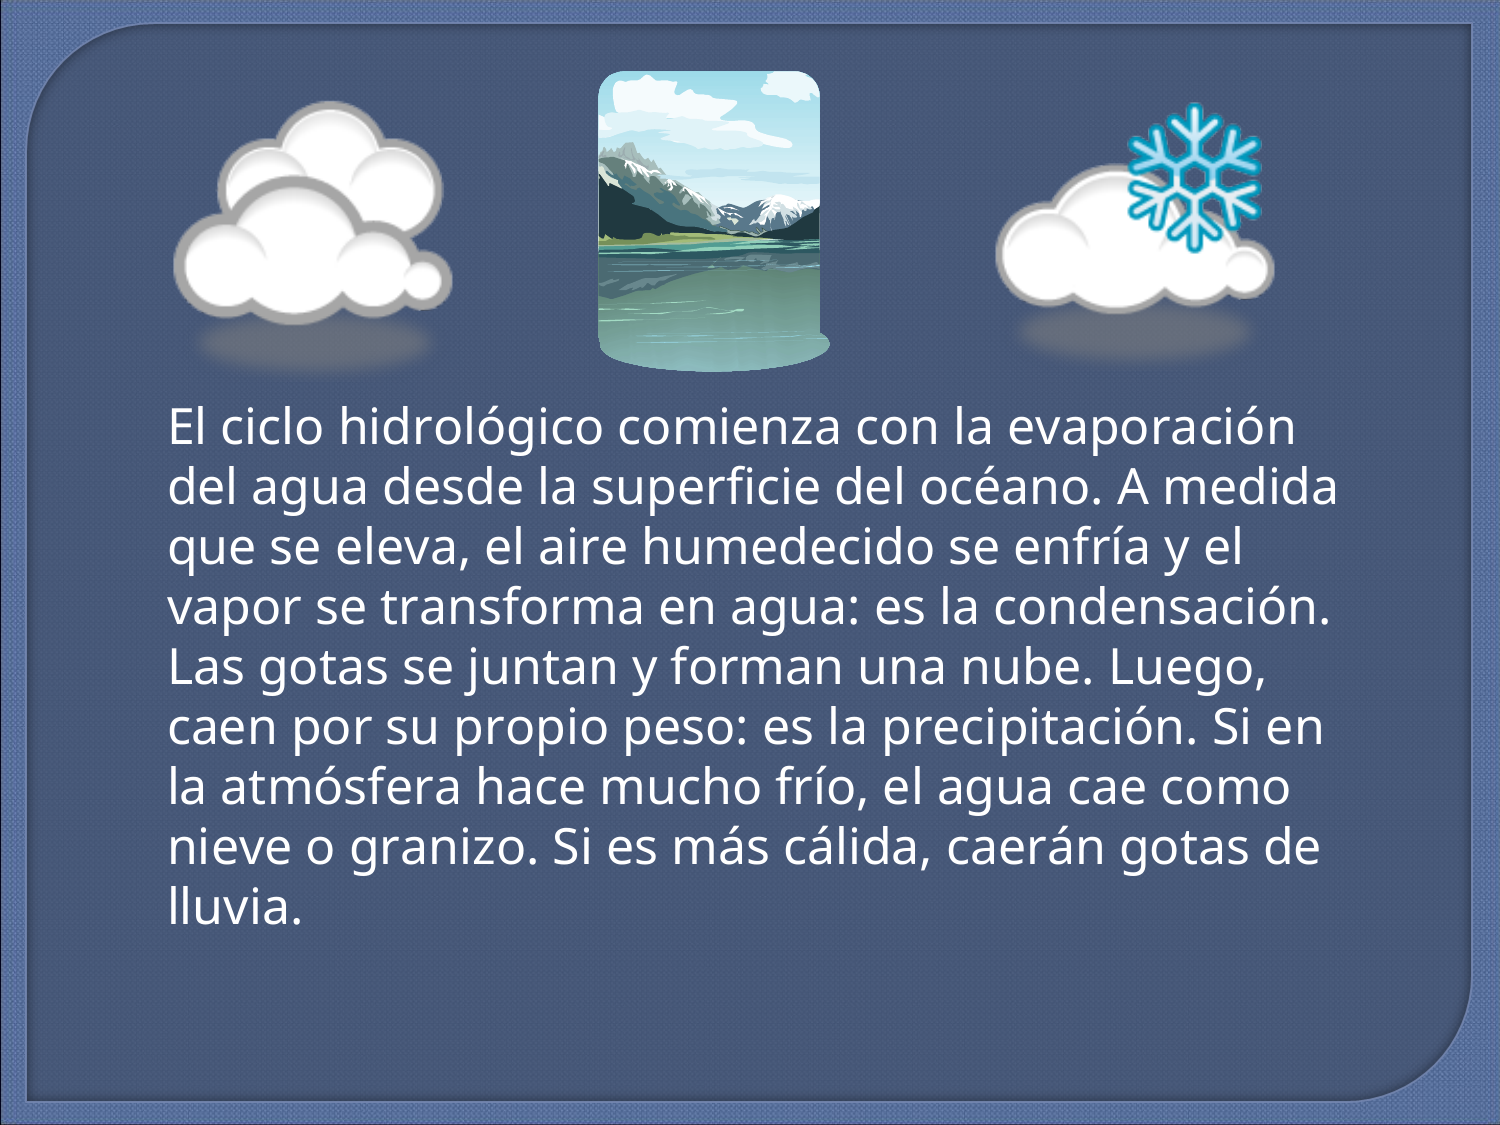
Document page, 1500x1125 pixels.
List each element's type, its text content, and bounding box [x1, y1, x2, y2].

picture [0, 0, 1500, 1125]
text_box El ciclo hidrológico comienza con la evaporación del agua desde la superficie del océano. A medida que se eleva, el aire humedecido se enfría y el vapor se transforma en agua: es la condensación. Las gotas se juntan y forman una nube. Luego, caen por su propio peso: es la precipitación. Si en la atmósfera hace mucho frío, el agua cae como nieve o granizo. Si es más cálida, caerán gotas de lluvia. [152, 386, 1360, 943]
